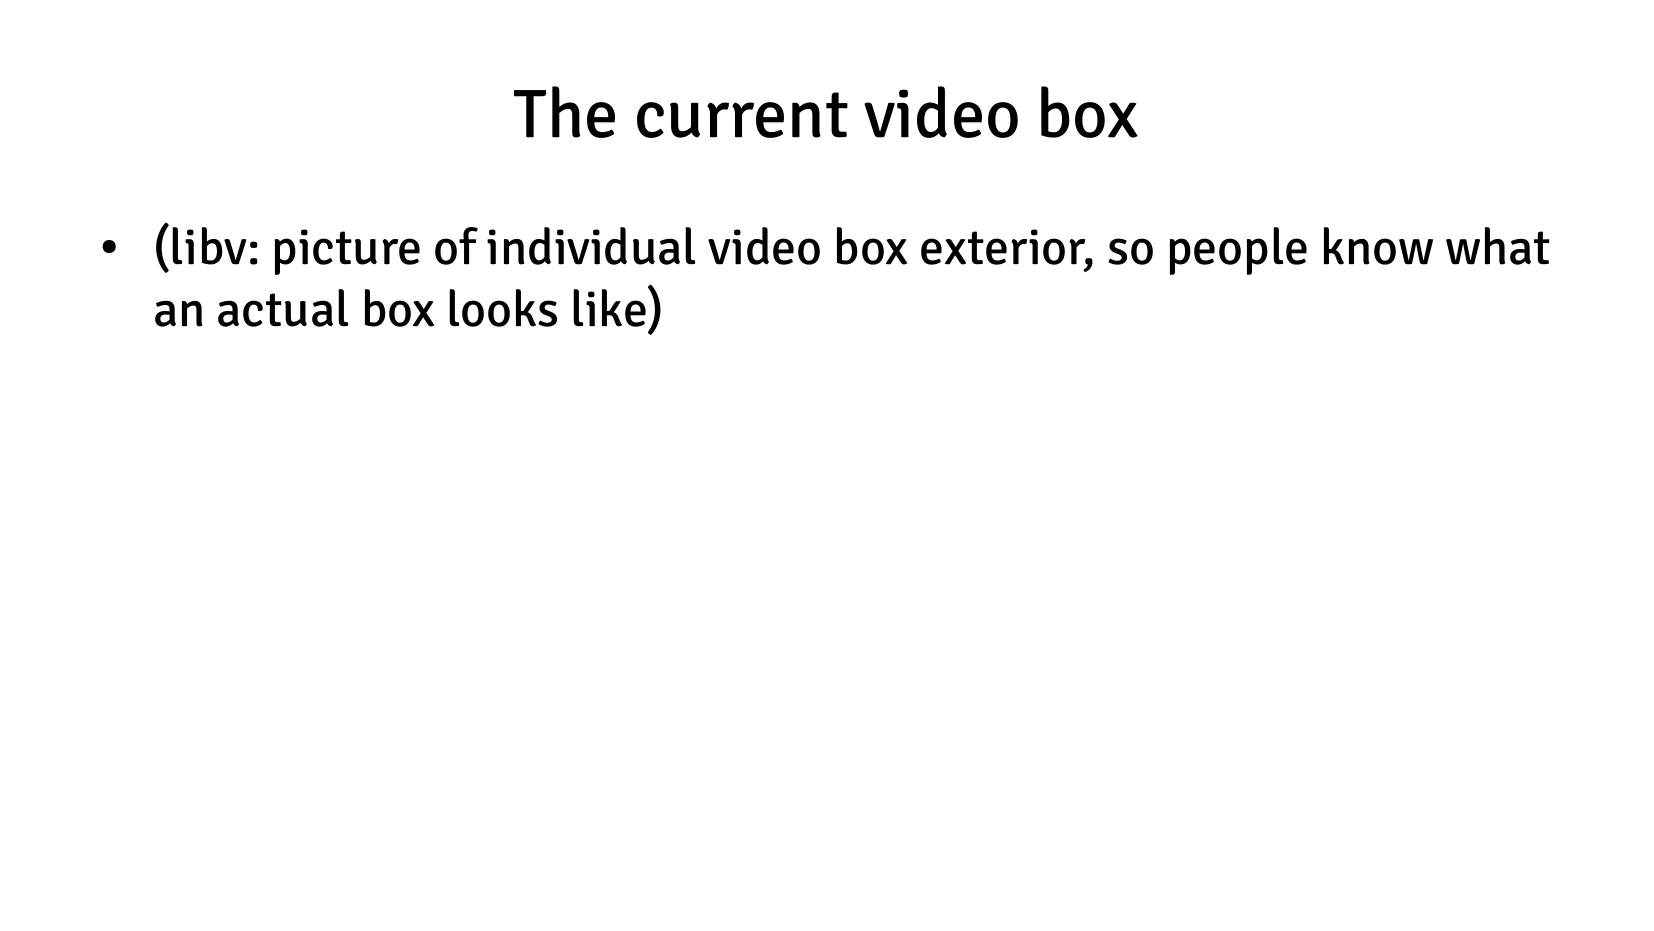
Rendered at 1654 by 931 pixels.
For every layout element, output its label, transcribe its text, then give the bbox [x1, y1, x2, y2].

list (libv: picture of individual video box exterior, so people know what an actual box looks like) [82, 217, 1571, 758]
title The current video box [82, 37, 1571, 193]
